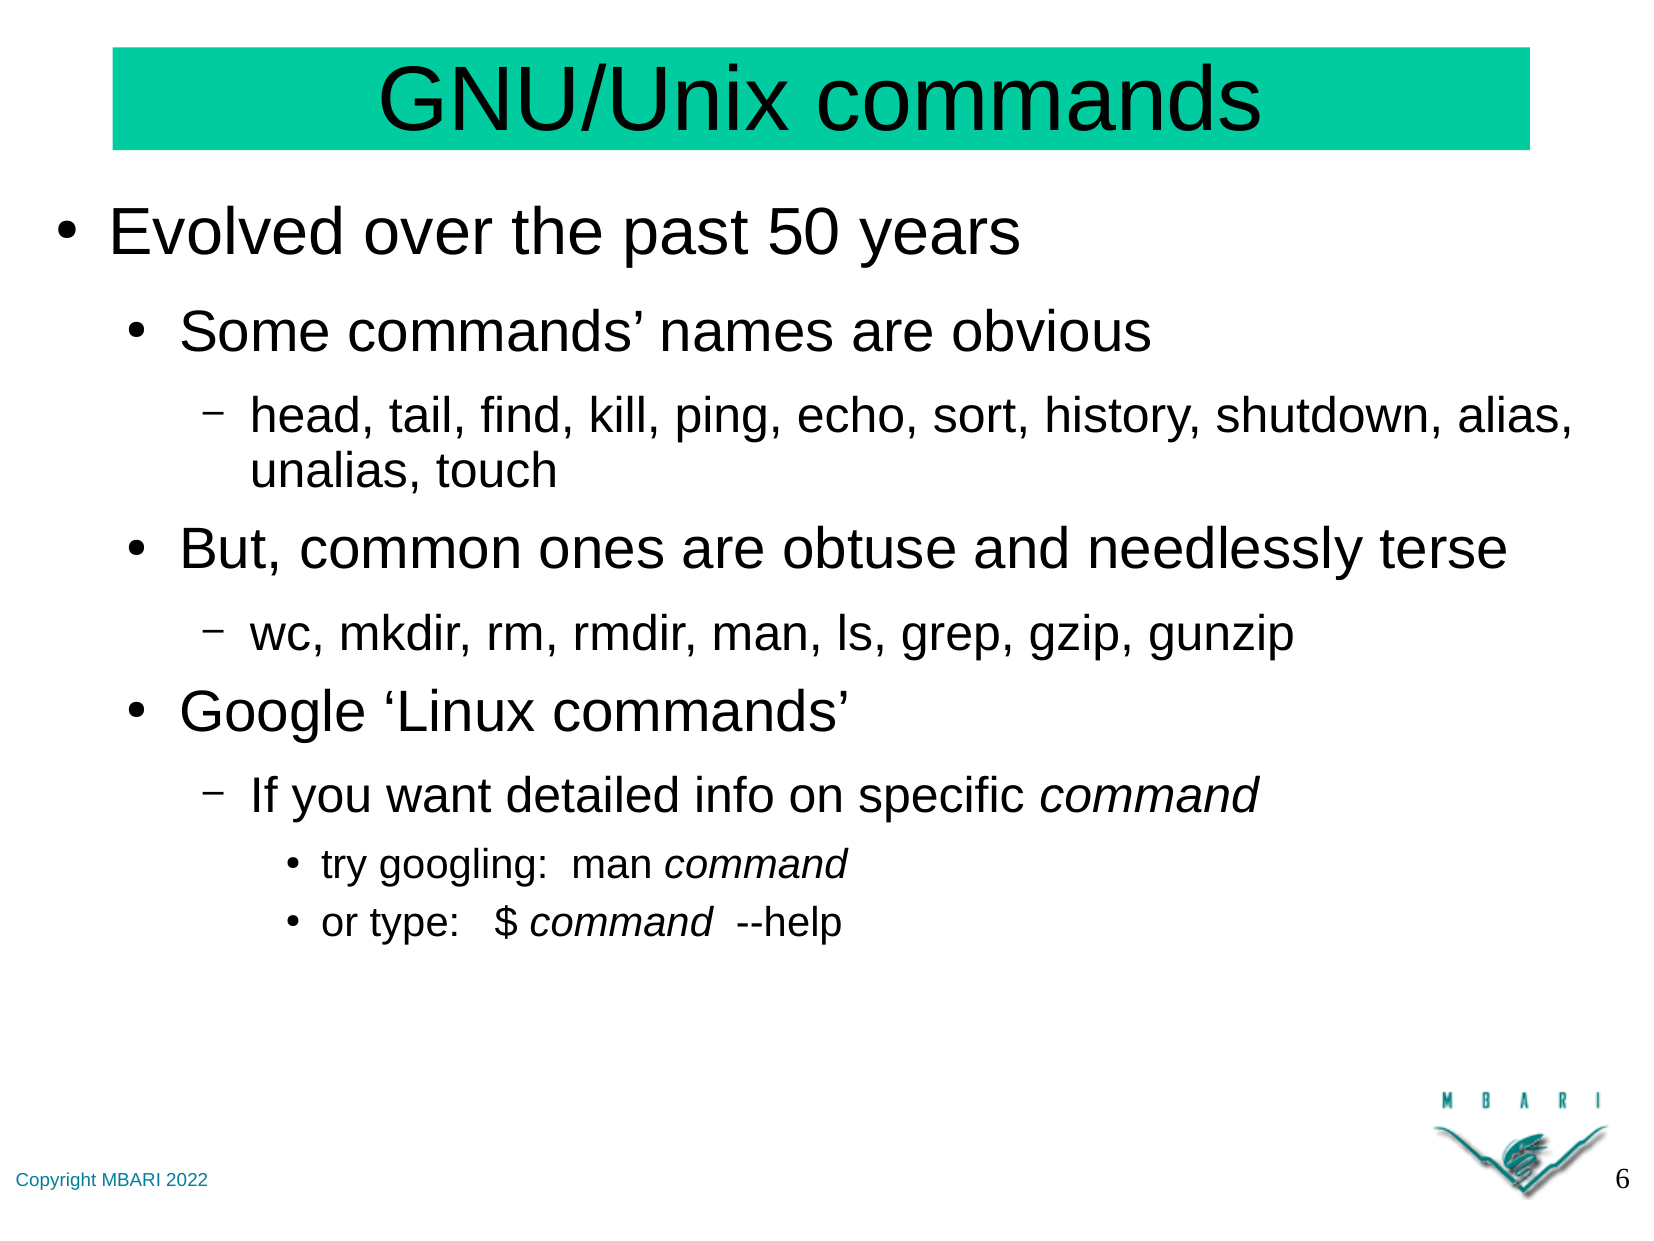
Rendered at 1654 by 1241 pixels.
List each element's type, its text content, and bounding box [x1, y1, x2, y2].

list Evolved over the past 50 years Some commands’ names are obvious head, tail, find, kill, ping, echo, sort, history, shutdown, alias, unalias, touch But, common ones are obtuse and needlessly terse wc, mkdir, rm, rmdir, man, ls, grep, gzip, gunzip Google ‘Linux commands’ If you want detailed info on specific command try googling: man command or type: $ command --help [37, 194, 1613, 1088]
title GNU/Unix commands [112, 47, 1530, 151]
picture [1426, 1091, 1613, 1200]
